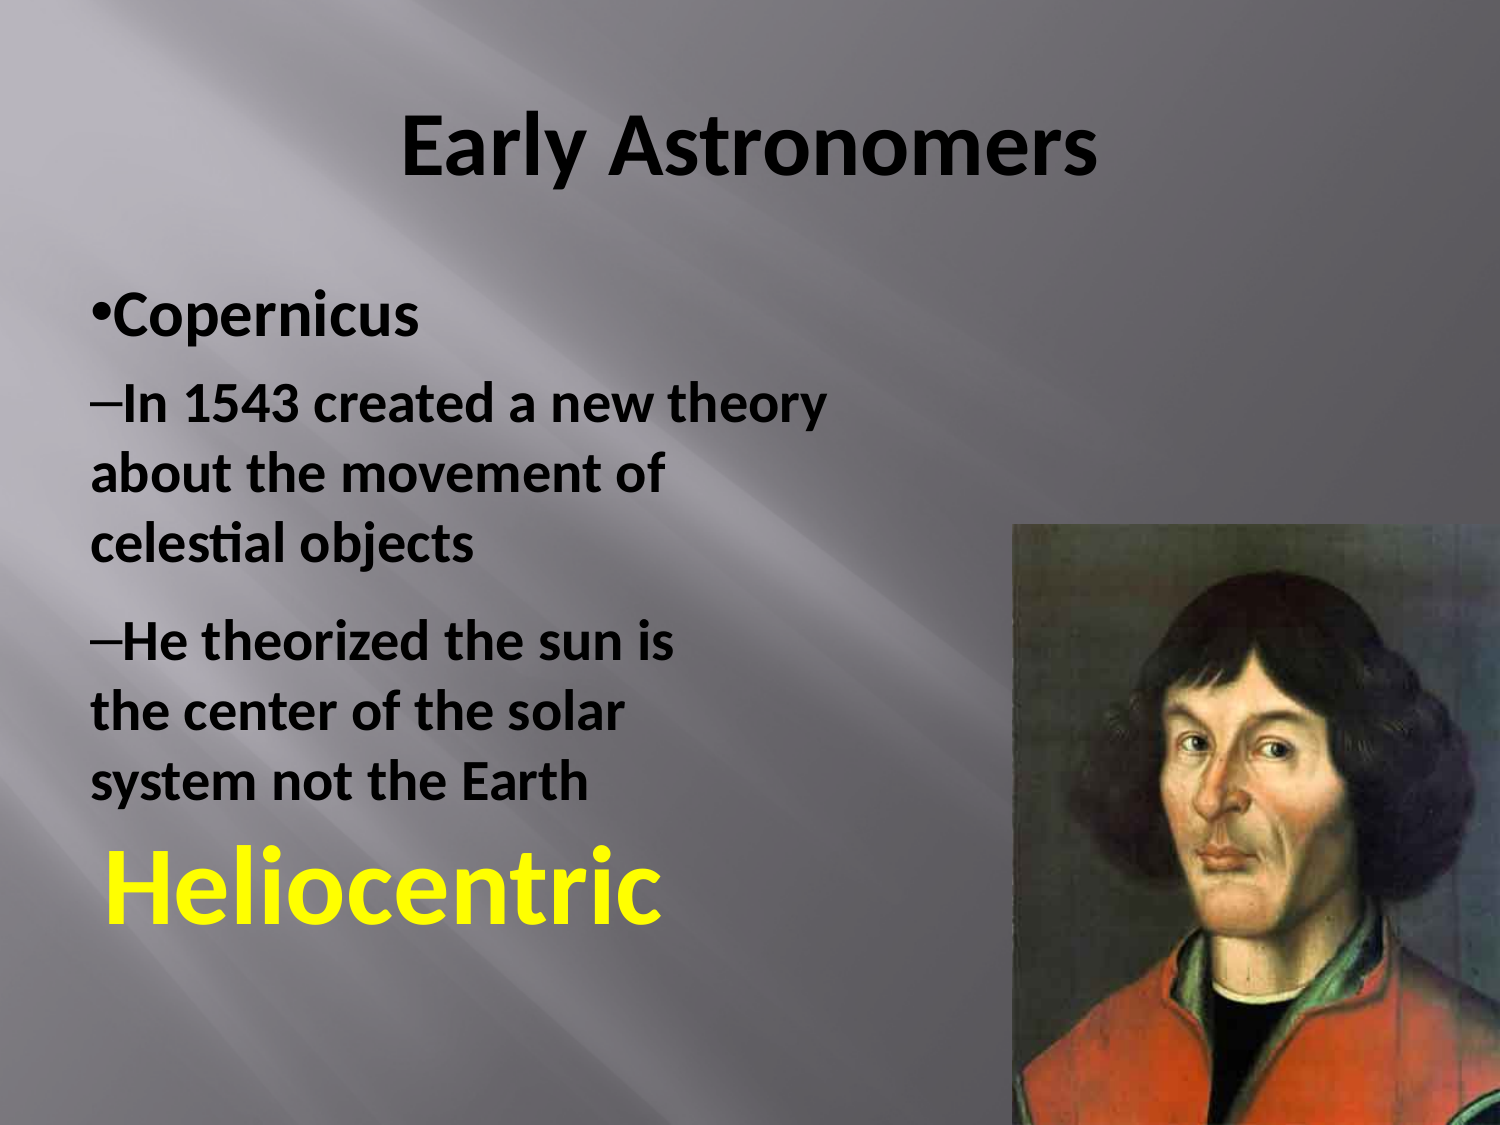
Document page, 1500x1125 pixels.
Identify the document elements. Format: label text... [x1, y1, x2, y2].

picture [1012, 525, 1500, 1125]
text_box Copernicus In 1543 created a new theory about the movement of celestial objects He theorized the sun is the center of the solar system not the Earth Heliocentric [75, 262, 1426, 1119]
text_box Early Astronomers [75, 45, 1426, 233]
